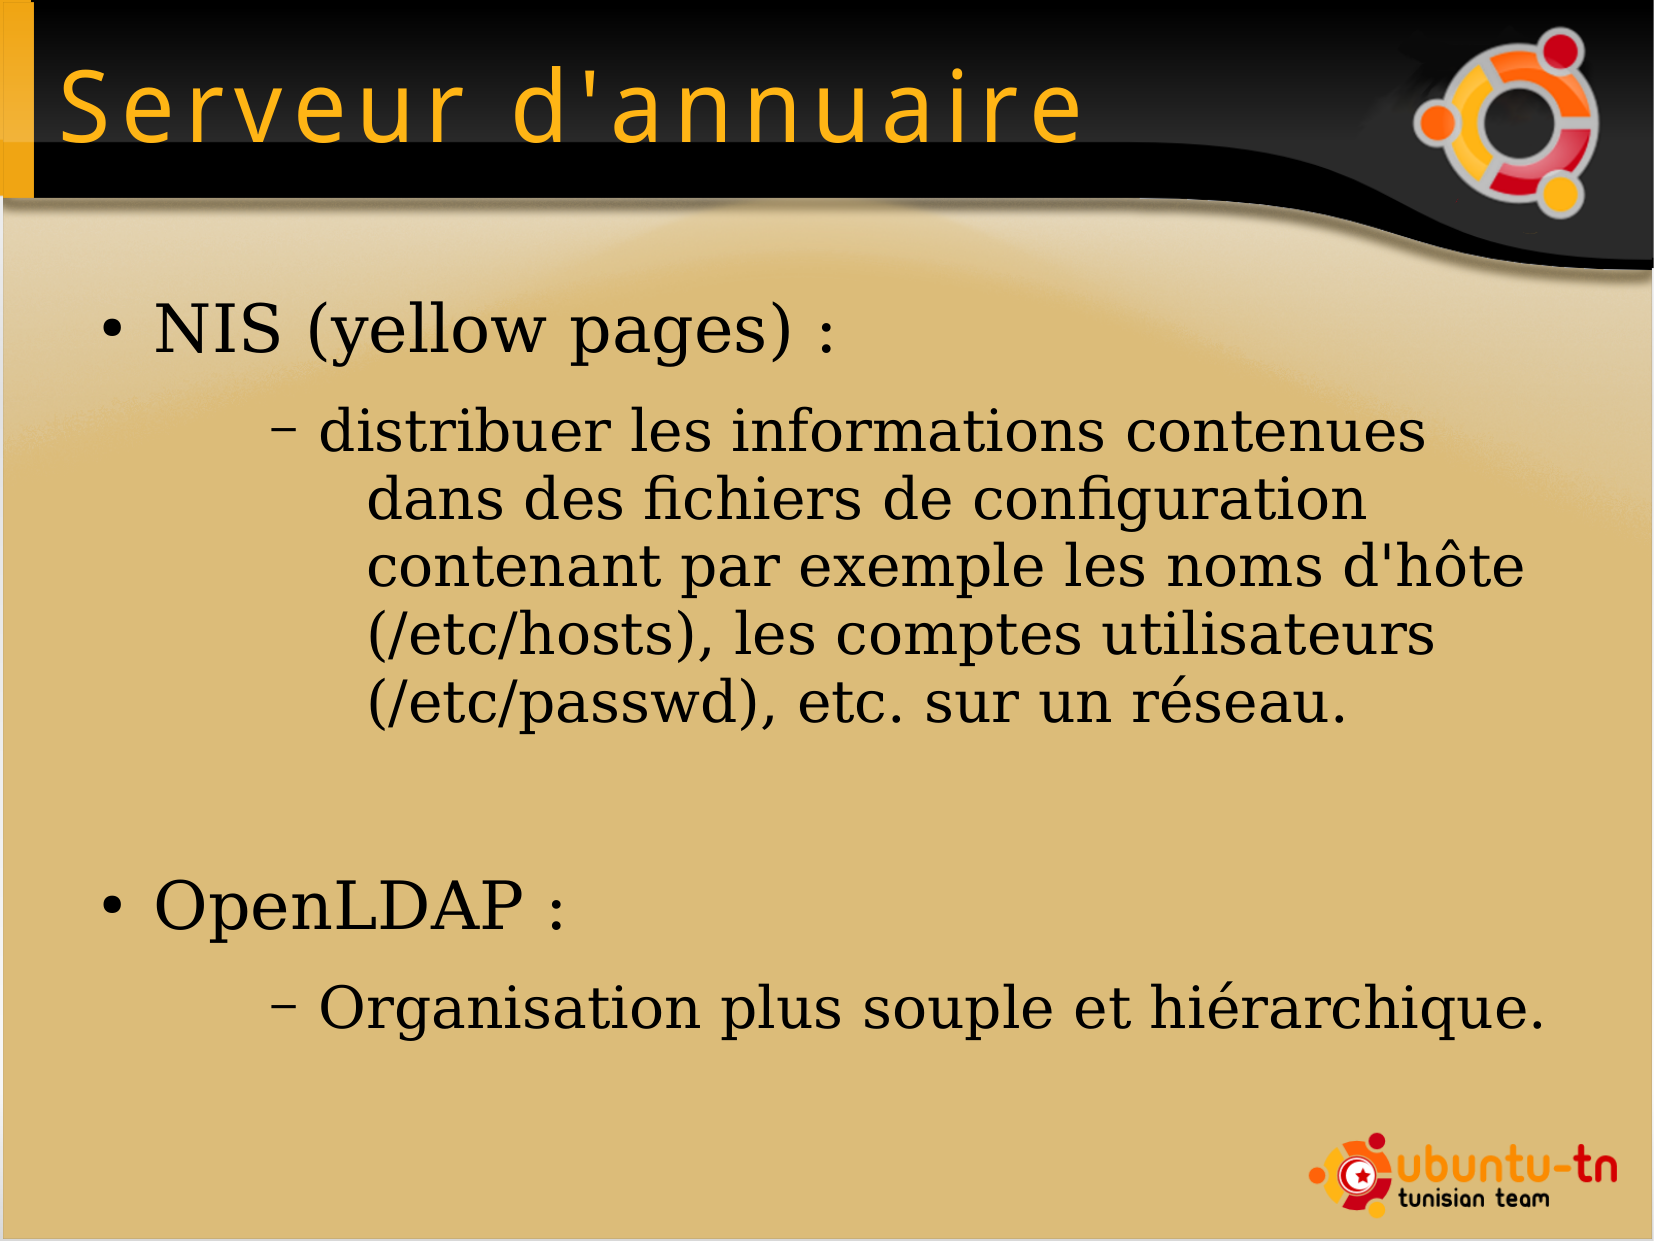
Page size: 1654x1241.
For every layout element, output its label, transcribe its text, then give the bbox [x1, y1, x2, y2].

picture [0, 0, 1654, 1241]
title Serveur d'annuaire [59, 36, 1388, 171]
list NIS (yellow pages) : distribuer les informations contenues dans des fichiers de configuration contenant par exemple les noms d'hôte (/etc/hosts), les comptes utilisateurs (/etc/passwd), etc. sur un réseau. OpenLDAP : Organisation plus souple et hiérarchique. [82, 290, 1571, 1094]
